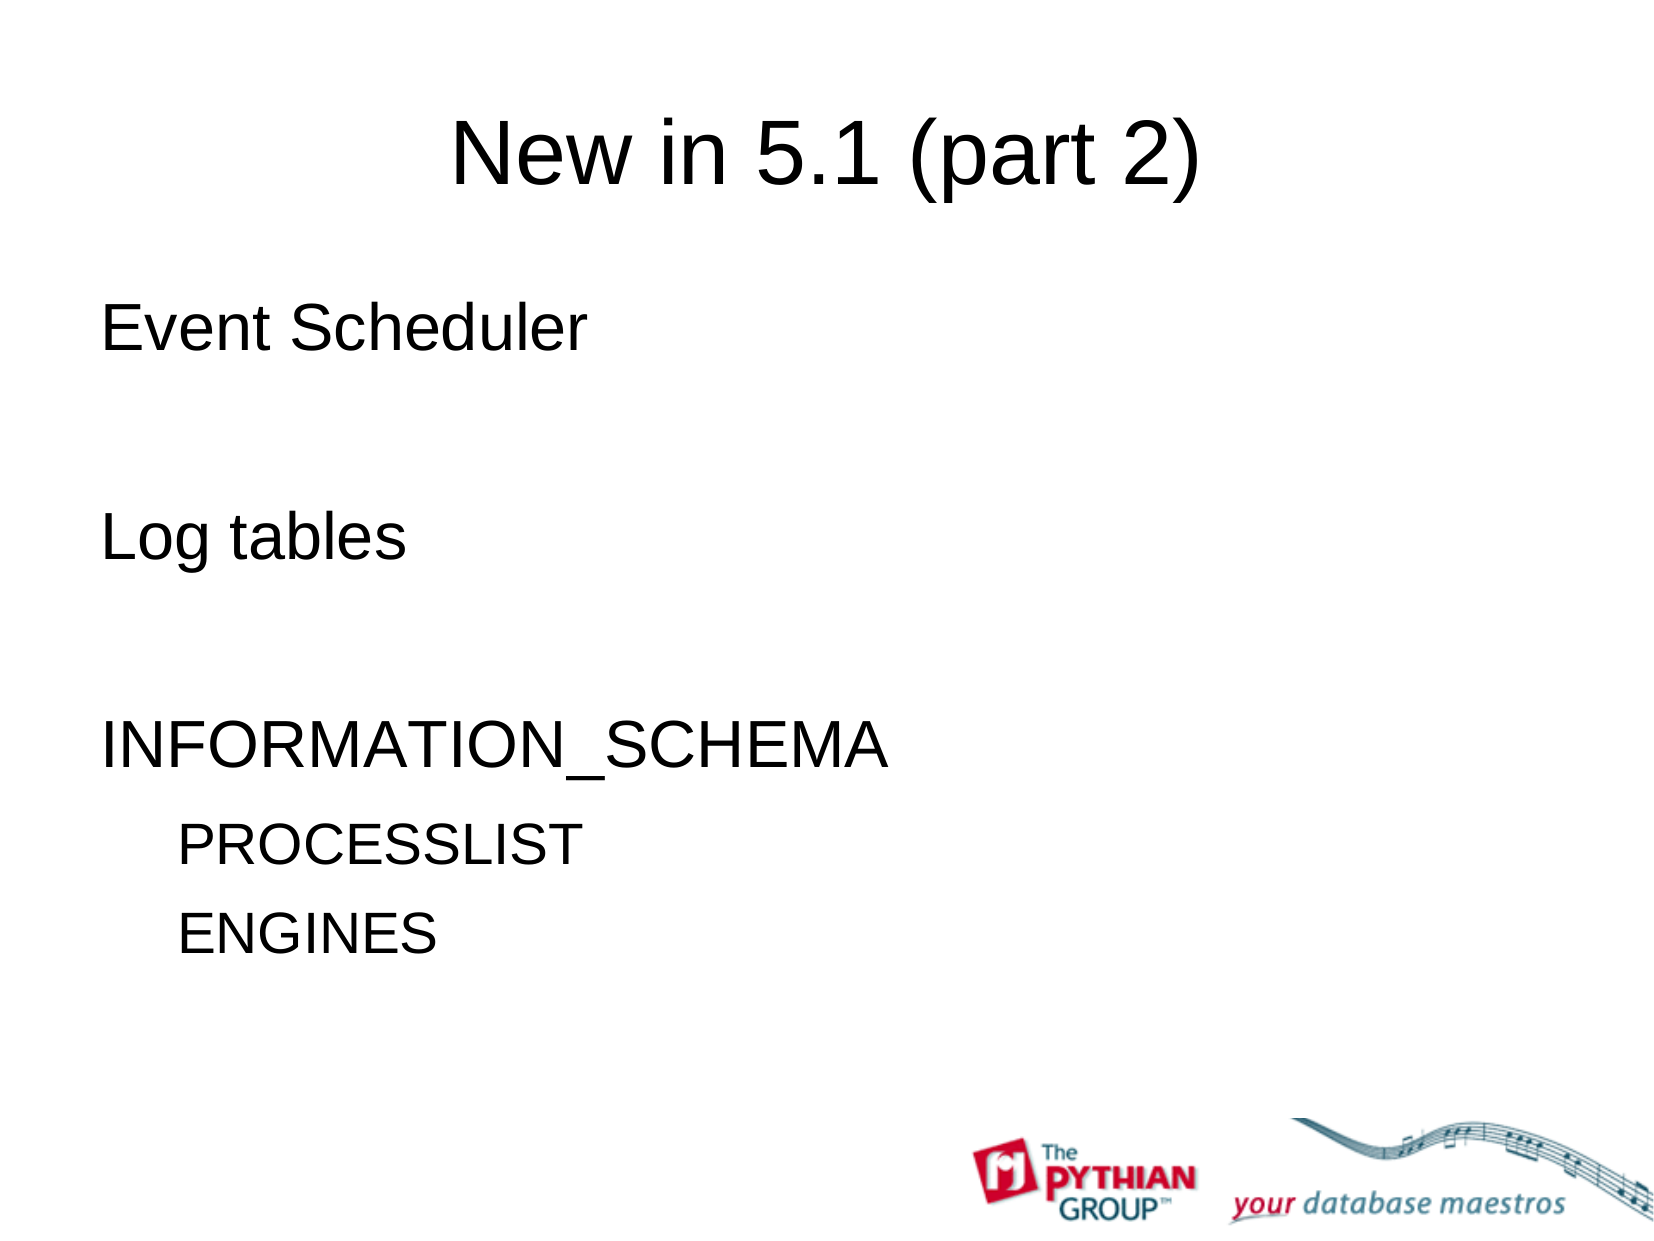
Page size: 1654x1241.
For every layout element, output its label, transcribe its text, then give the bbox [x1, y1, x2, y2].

title New in 5.1 (part 2) [82, 49, 1571, 257]
picture [955, 1118, 1654, 1241]
list Event Scheduler Log tables INFORMATION_SCHEMA PROCESSLIST ENGINES [82, 290, 1571, 1187]
